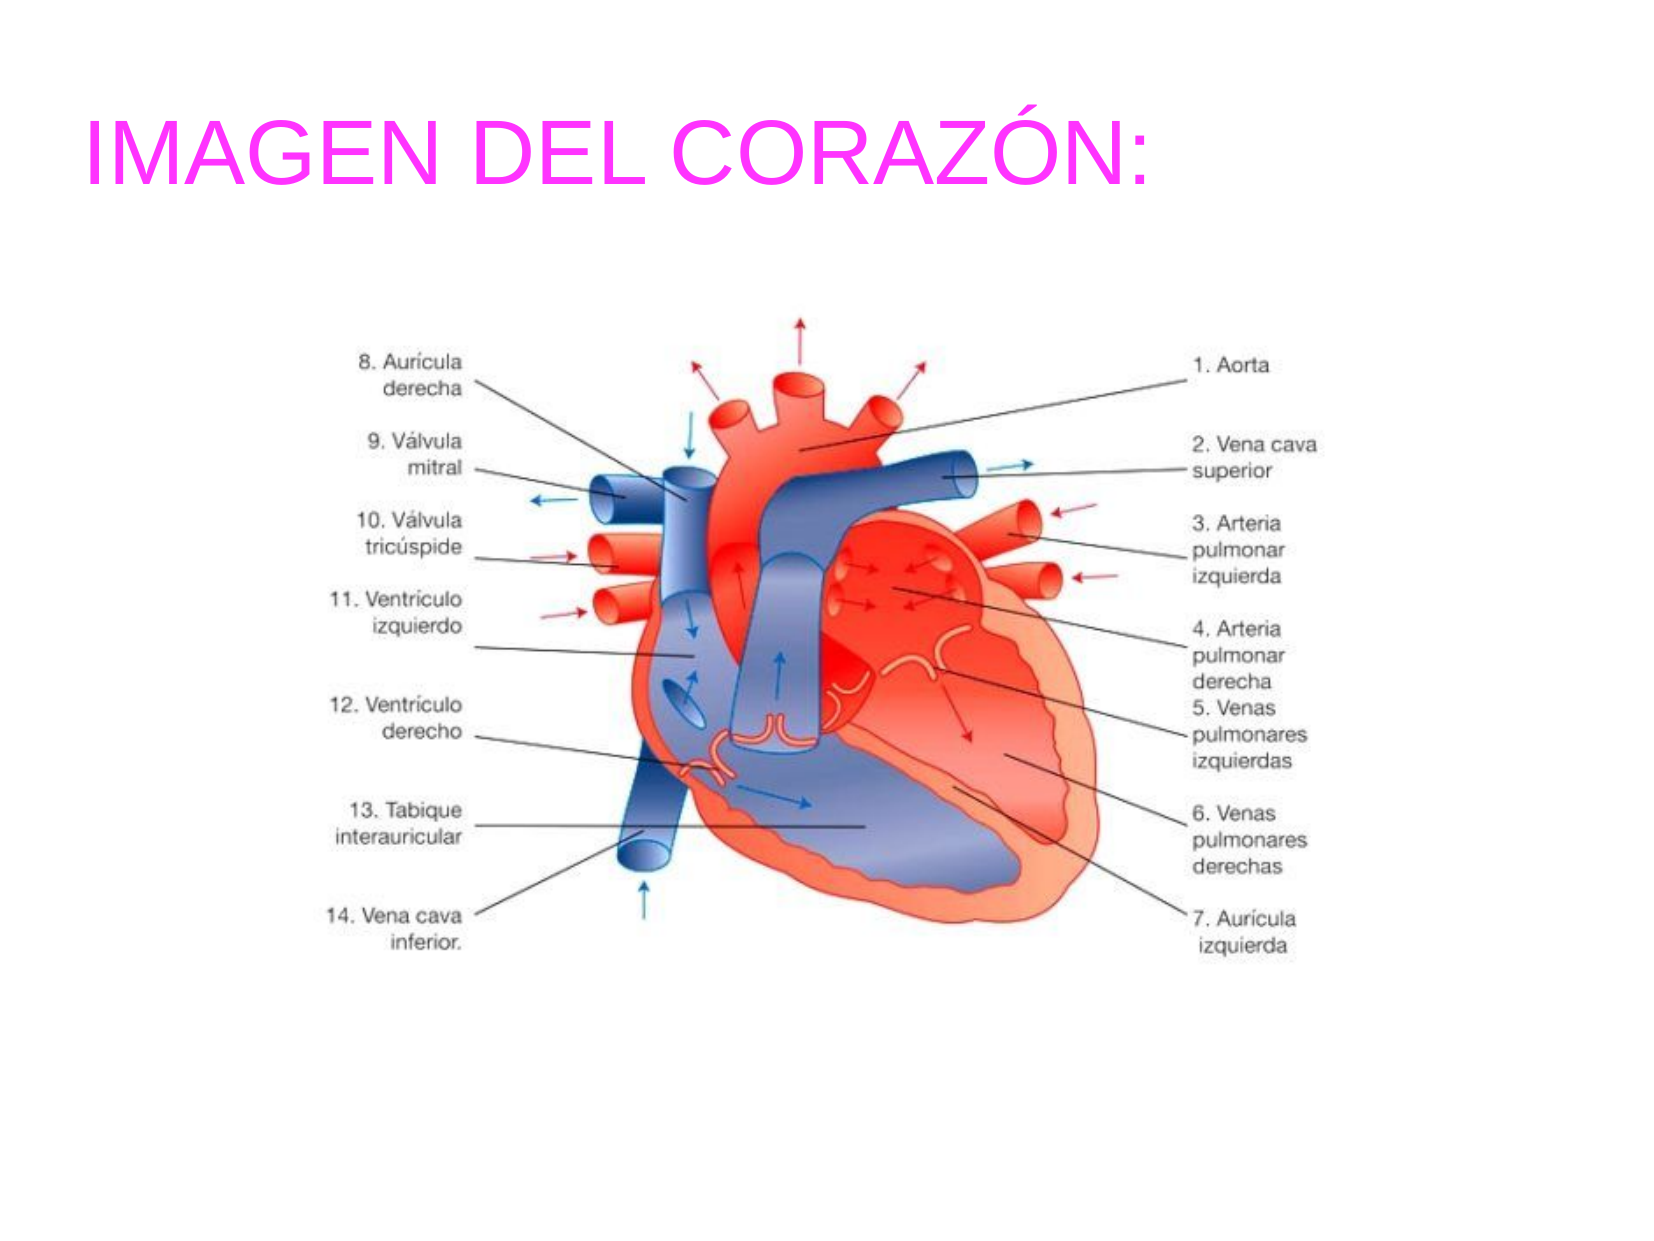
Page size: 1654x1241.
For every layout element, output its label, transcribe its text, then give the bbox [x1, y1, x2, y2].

title IMAGEN DEL CORAZÓN: [82, 49, 1571, 257]
picture [300, 290, 1353, 1010]
